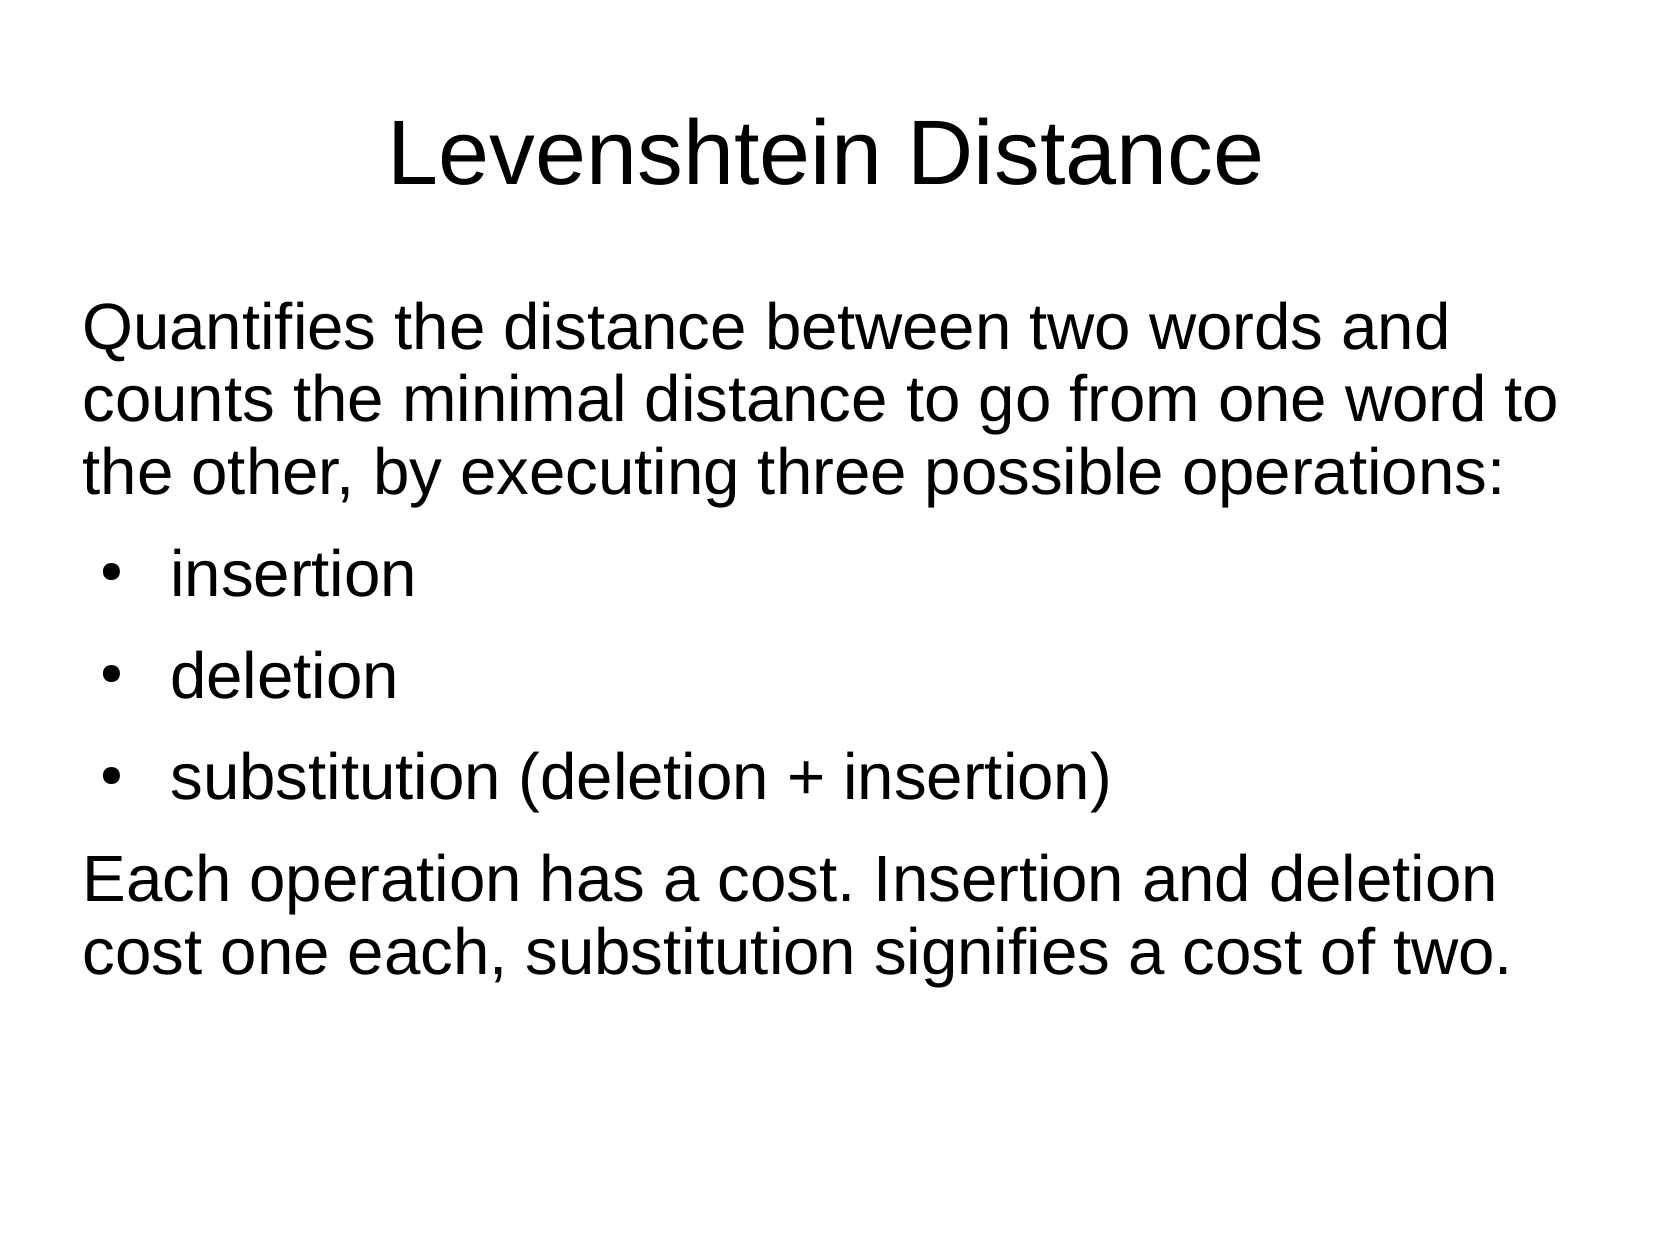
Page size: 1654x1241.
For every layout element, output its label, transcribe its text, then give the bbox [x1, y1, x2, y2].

list Quantifies the distance between two words and counts the minimal distance to go from one word to the other, by executing three possible operations: insertion deletion substitution (deletion + insertion) Each operation has a cost. Insertion and deletion cost one each, substitution signifies a cost of two. [82, 290, 1571, 1010]
title Levenshtein Distance [82, 49, 1571, 257]
